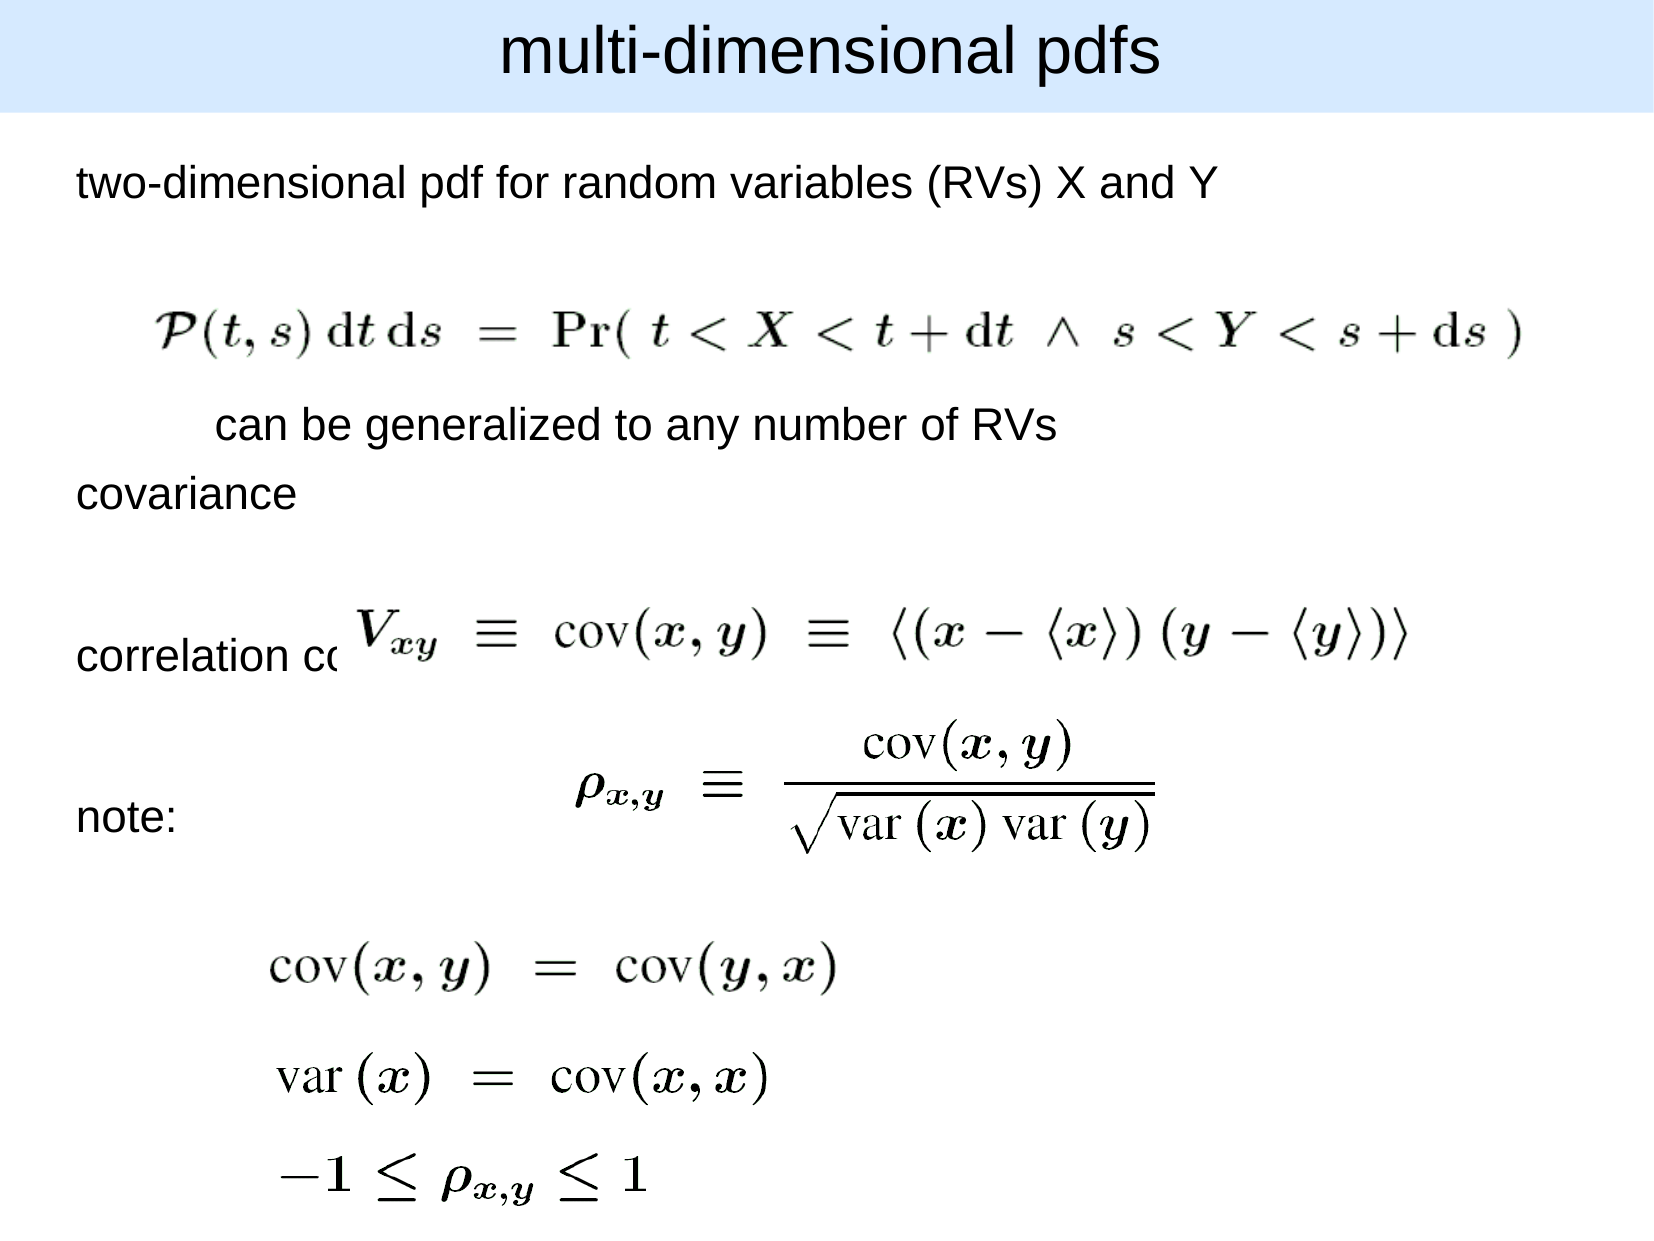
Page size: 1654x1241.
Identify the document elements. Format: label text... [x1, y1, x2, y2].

list two-dimensional pdf for random variables (RVs) X and Y can be generalized to any number of RVs covariance correlation coefficient note: [37, 156, 1613, 993]
title multi-dimensional pdfs [86, 0, 1576, 101]
picture [252, 926, 853, 1021]
picture [337, 580, 1424, 695]
picture [259, 1036, 785, 1228]
